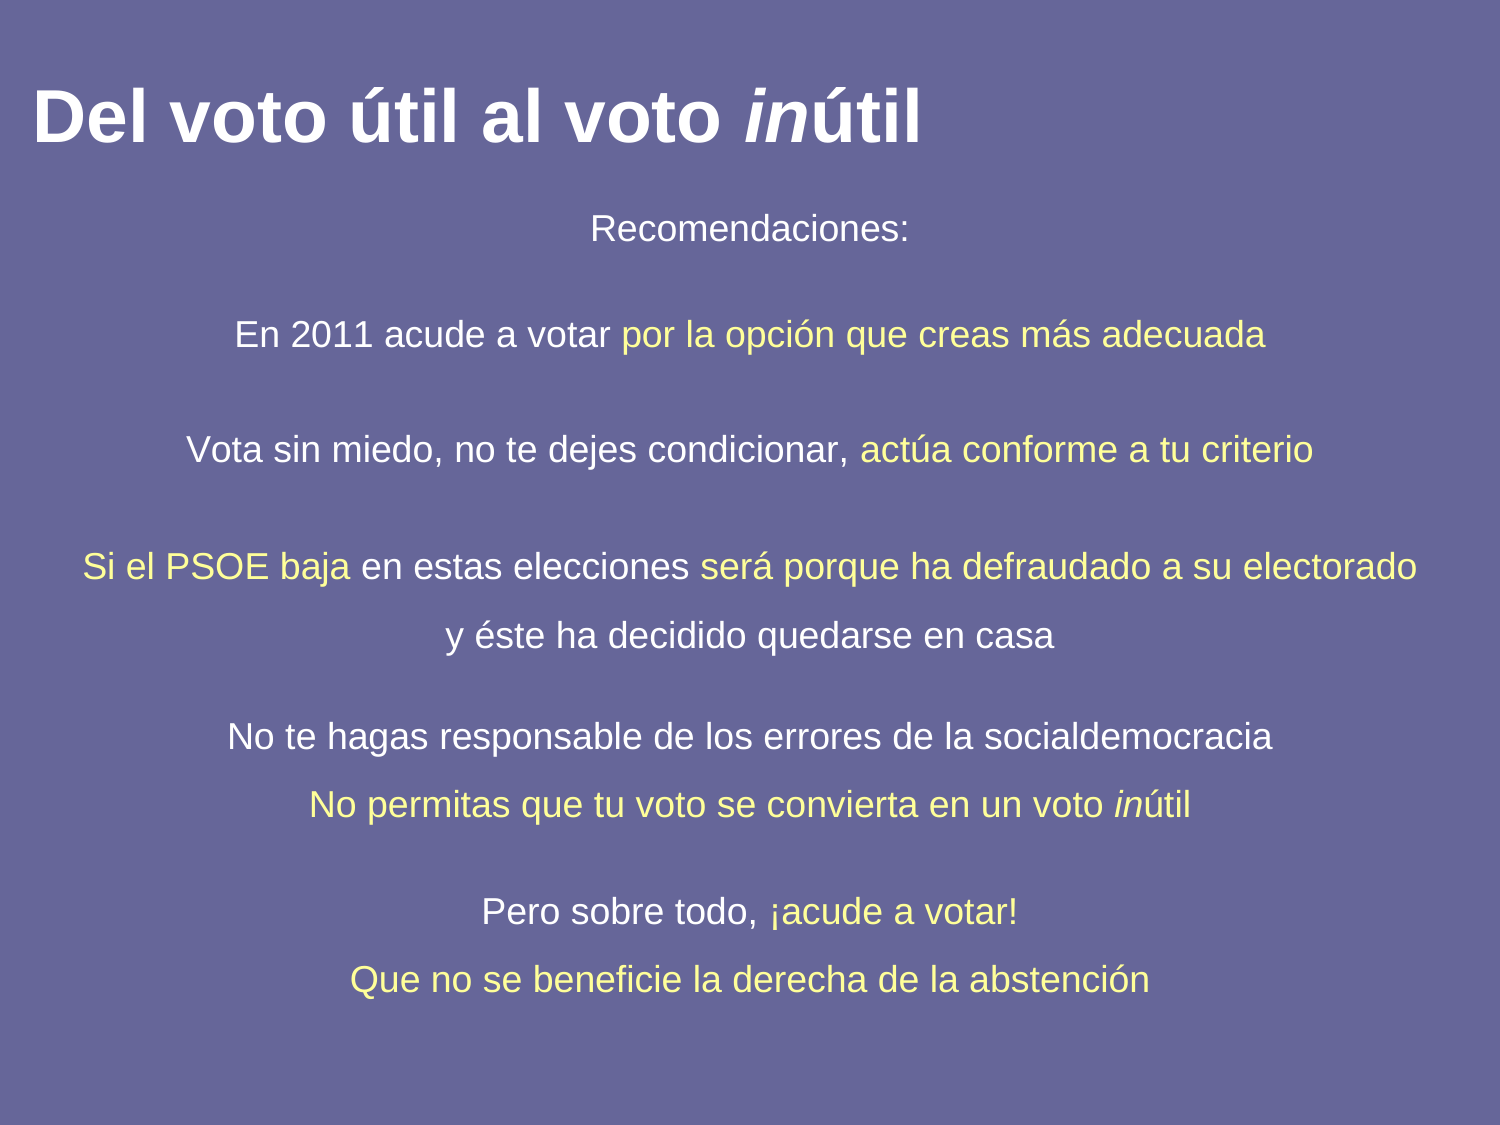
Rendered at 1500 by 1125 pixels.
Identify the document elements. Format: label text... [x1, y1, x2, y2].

text_box Si el PSOE baja en estas elecciones será porque ha defraudado a su electorado y éste ha decidido quedarse en casa [41, 534, 1459, 664]
text_box Pero sobre todo, ¡acude a votar! Que no se beneficie la derecha de la abstención [41, 879, 1459, 1008]
text_box Del voto útil al voto inútil [17, 18, 987, 207]
text_box Recomendaciones: [41, 196, 1459, 257]
text_box No te hagas responsable de los errores de la socialdemocracia No permitas que tu voto se convierta en un voto inútil [41, 704, 1459, 833]
text_box Vota sin miedo, no te dejes condicionar, actúa conforme a tu criterio [41, 417, 1459, 479]
text_box En 2011 acude a votar por la opción que creas más adecuada [41, 302, 1459, 364]
